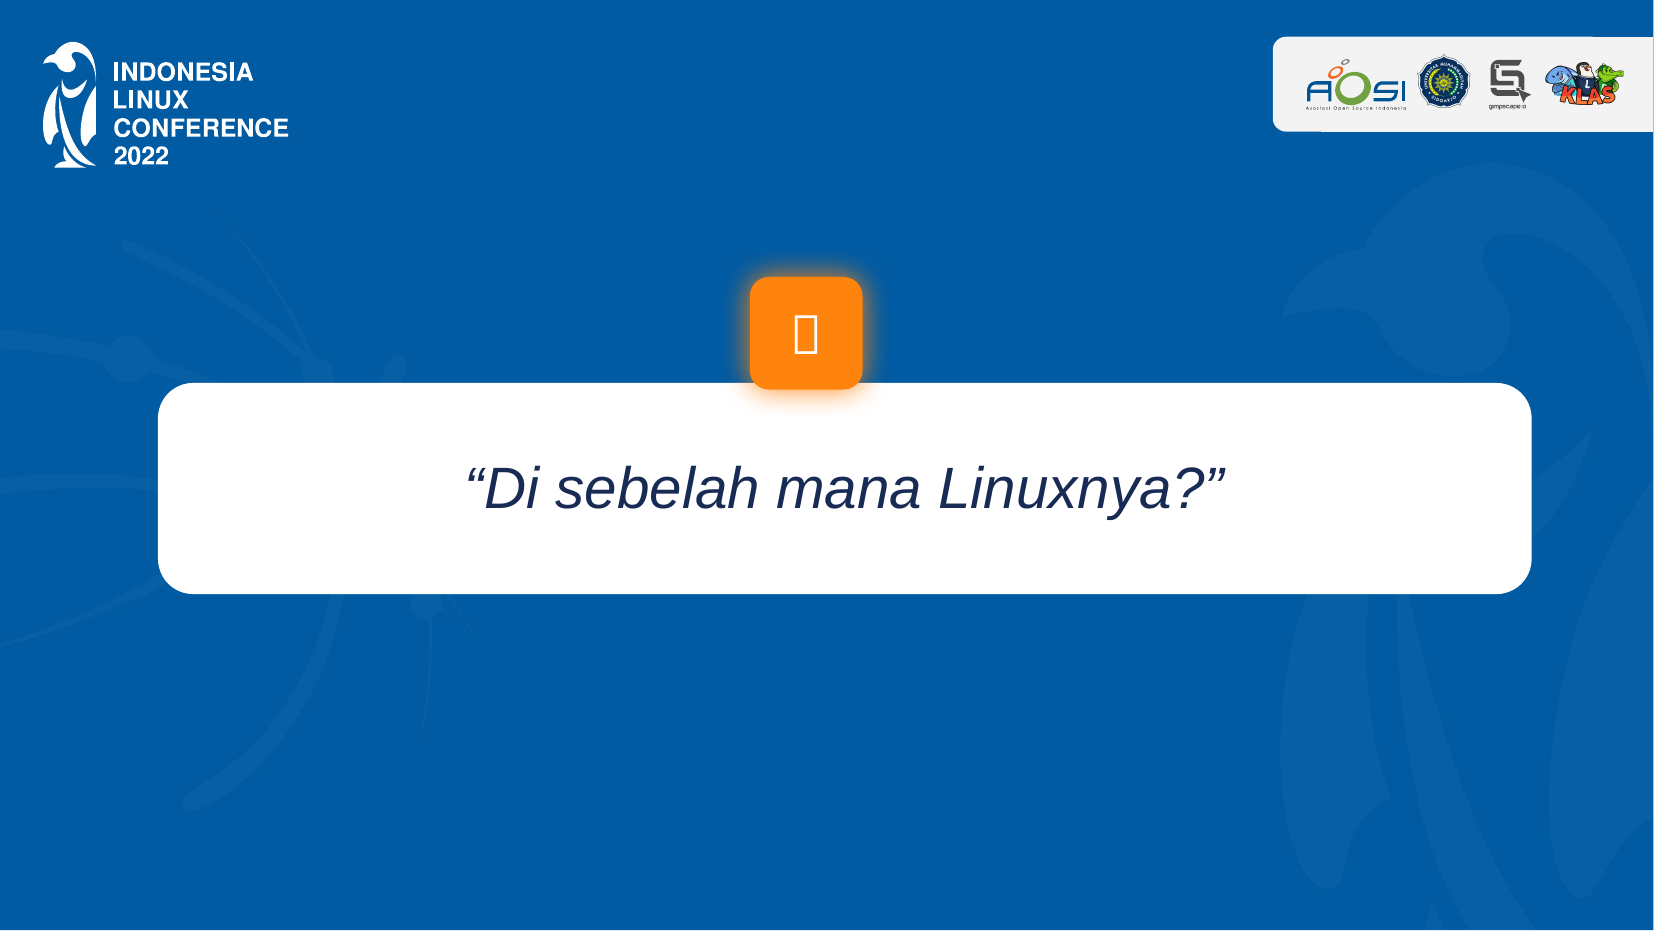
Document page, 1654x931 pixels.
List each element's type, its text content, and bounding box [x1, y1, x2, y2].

picture [1417, 54, 1471, 108]
text_box “Di sebelah mana Linuxnya?” [157, 382, 1532, 595]
text_box  [749, 276, 863, 390]
picture [1545, 62, 1624, 105]
